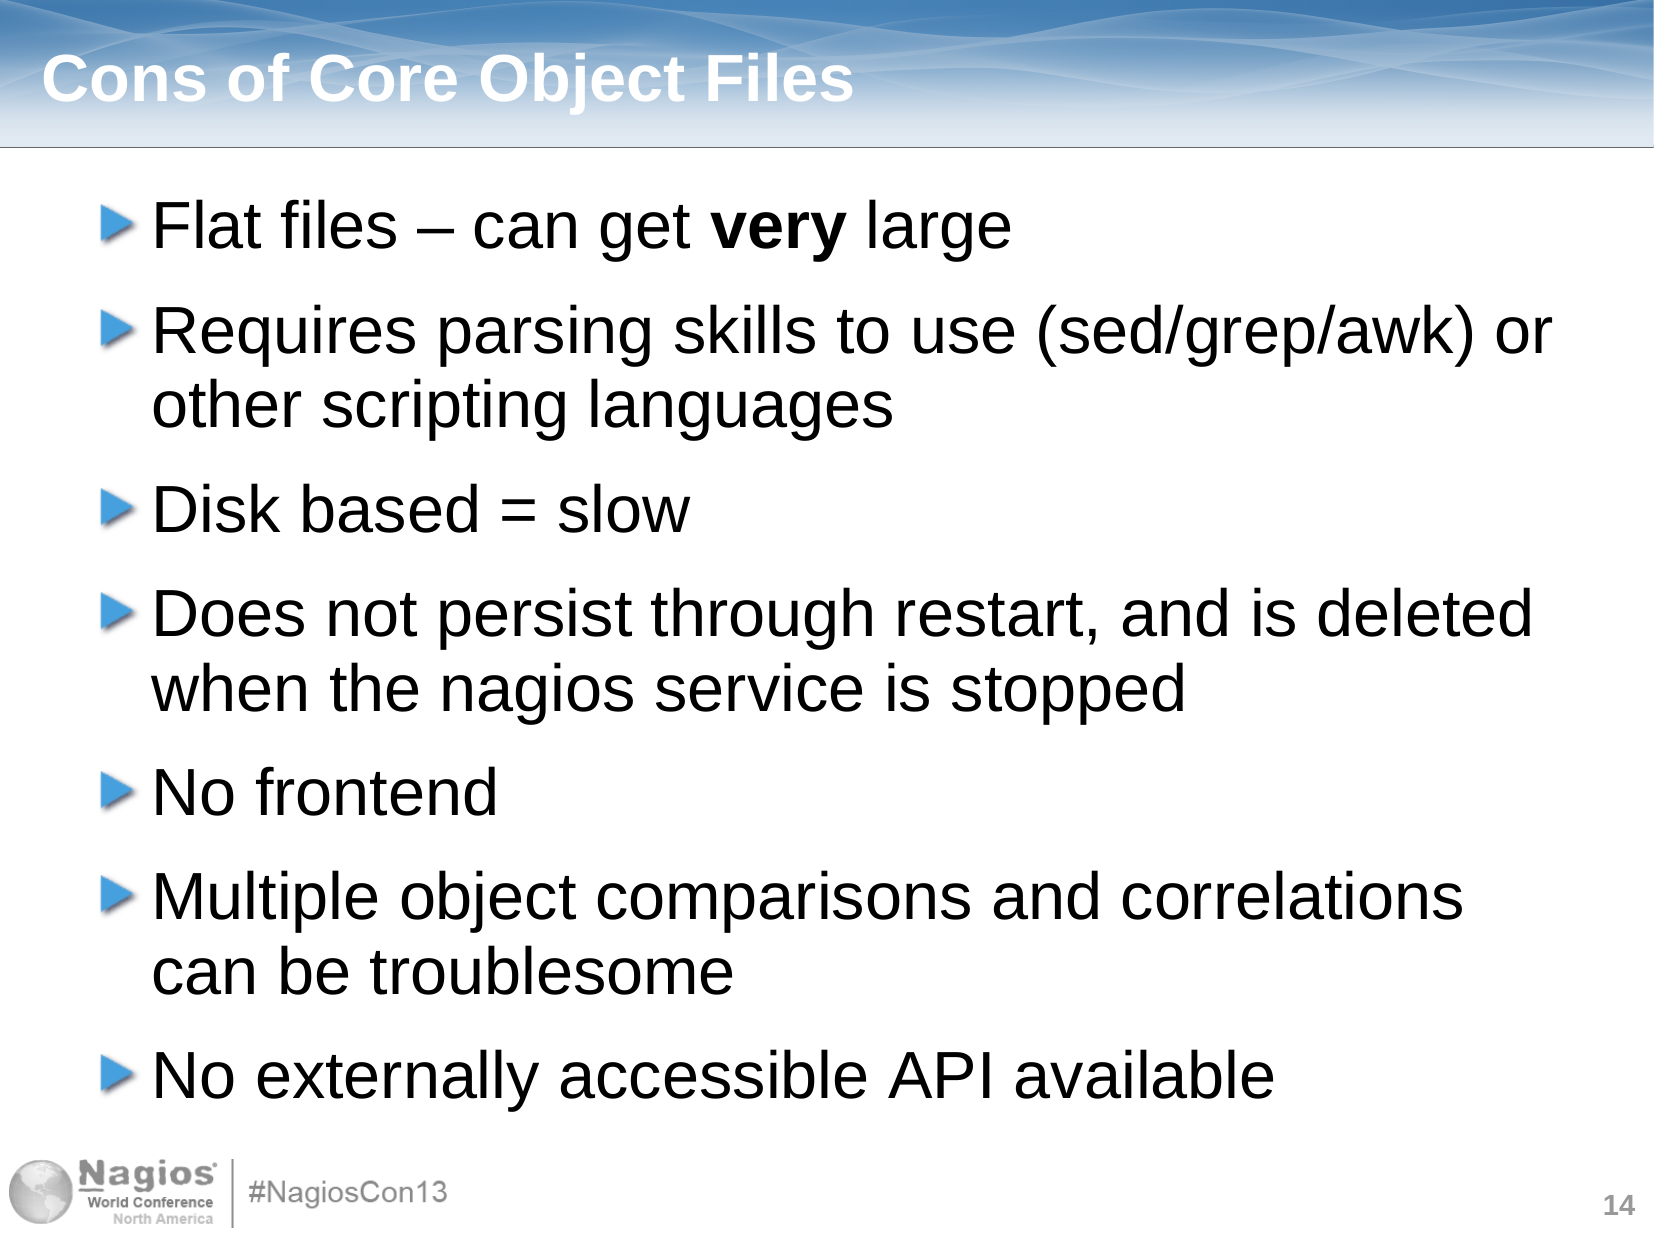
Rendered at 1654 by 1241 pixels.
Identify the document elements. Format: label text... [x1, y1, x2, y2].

picture [9, 1159, 80, 1228]
list Flat files – can get very large Requires parsing skills to use (sed/grep/awk) or other scripting languages Disk based = slow Does not persist through restart, and is deleted when the nagios service is stopped No frontend Multiple object comparisons and correlations can be troublesome No externally accessible API available [80, 188, 1569, 1241]
picture [0, 0, 1654, 147]
title Cons of Core Object Files [41, 29, 1248, 127]
